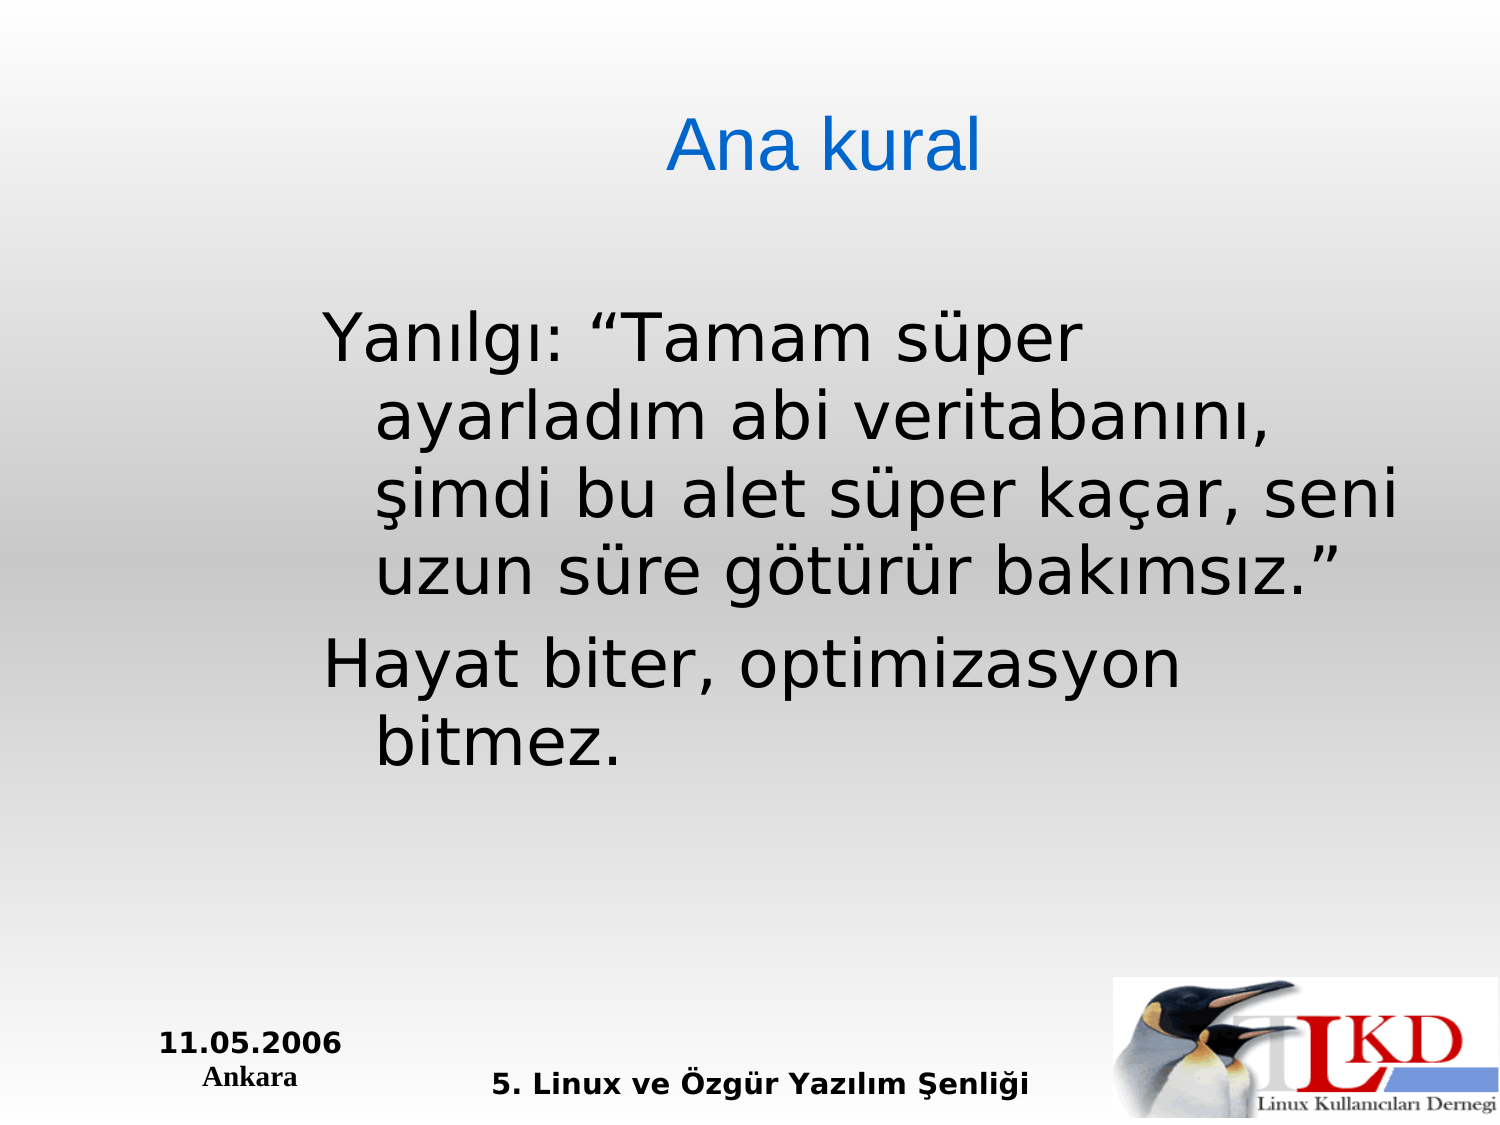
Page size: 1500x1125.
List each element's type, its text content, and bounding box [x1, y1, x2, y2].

picture [1113, 977, 1499, 1118]
title Ana kural [224, 49, 1425, 238]
list Yanılgı: “Tamam süper ayarladım abi veritabanını, şimdi bu alet süper kaçar, seni uzun süre götürür bakımsız.” Hayat biter, optimizasyon bitmez. [224, 299, 1425, 975]
